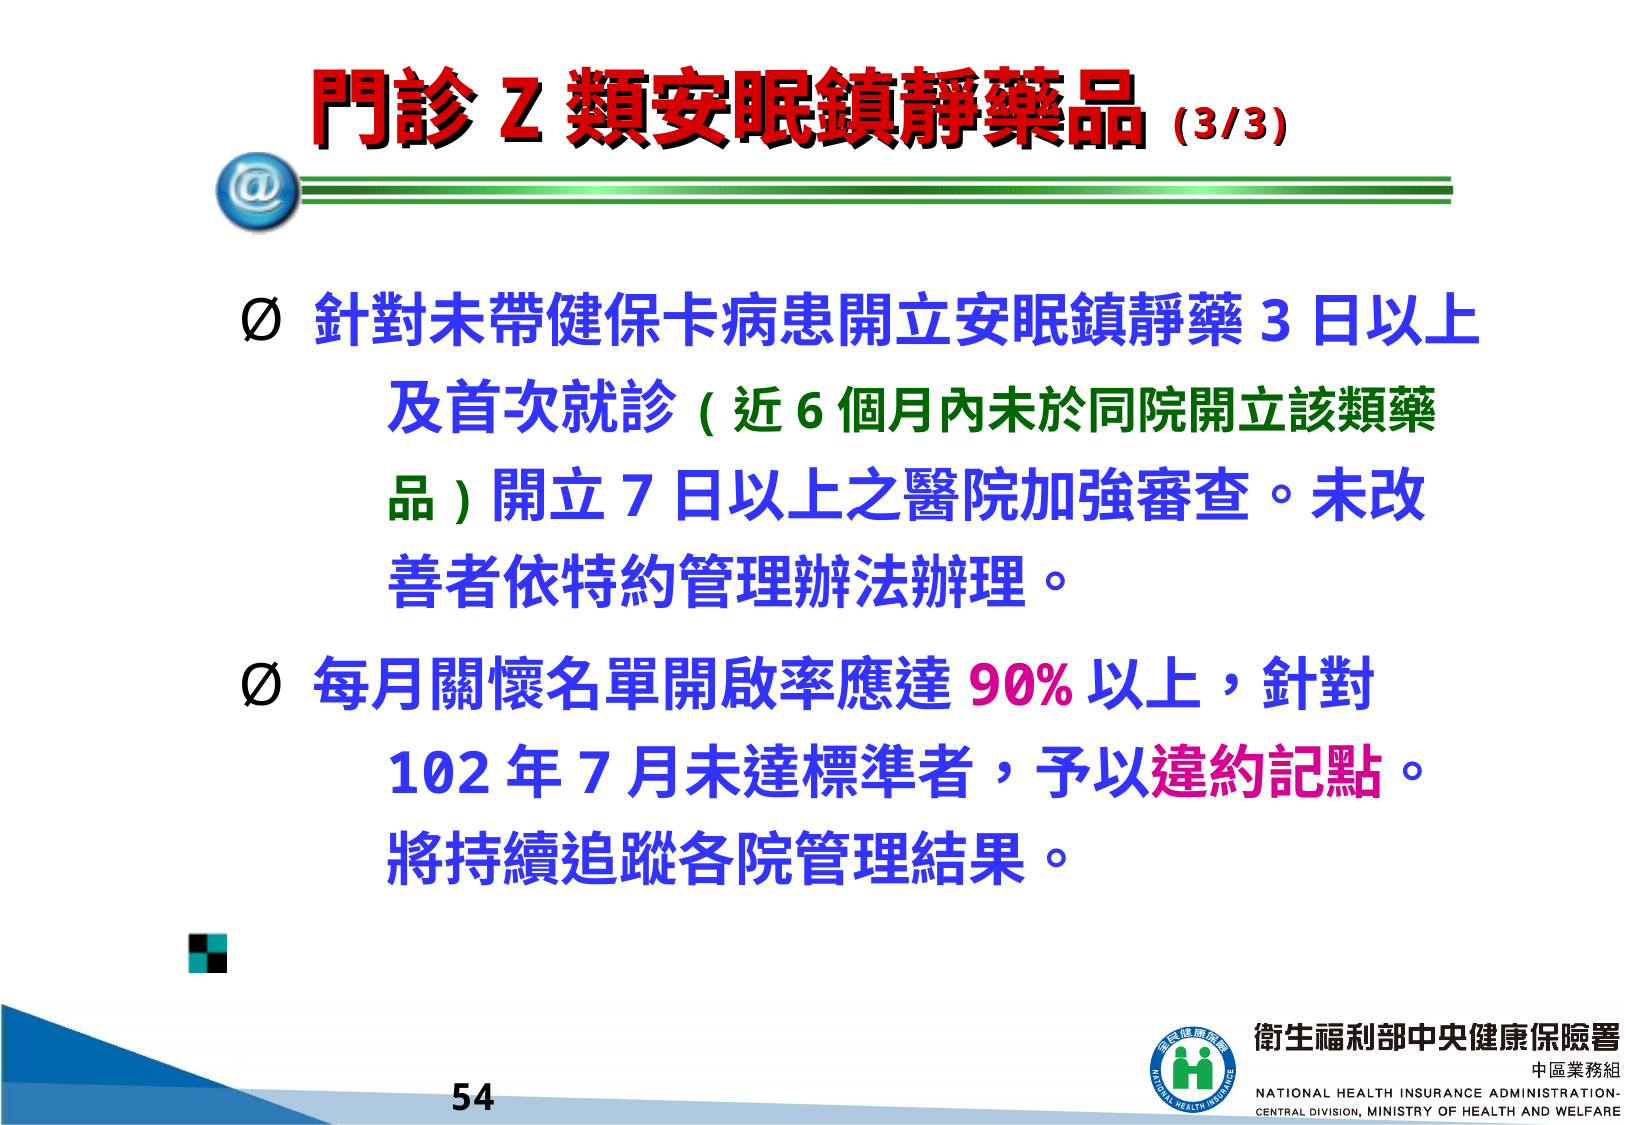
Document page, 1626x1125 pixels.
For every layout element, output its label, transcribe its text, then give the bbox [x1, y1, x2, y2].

title 門診Z類安眠鎮靜藥品(3/3) [292, 10, 1562, 198]
list 針對未帶健保卡病患開立安眠鎮靜藥3日以上及首次就診(近6個月內未於同院開立該類藥品)開立7日以上之醫院加強審查。未改善者依特約管理辦法辦理。 每月關懷名單開啟率應達90%以上，針對102年7月未達標準者，予以違約記點。將持續追蹤各院管理結果。 [165, 257, 1499, 997]
text_box [435, 1065, 815, 1125]
